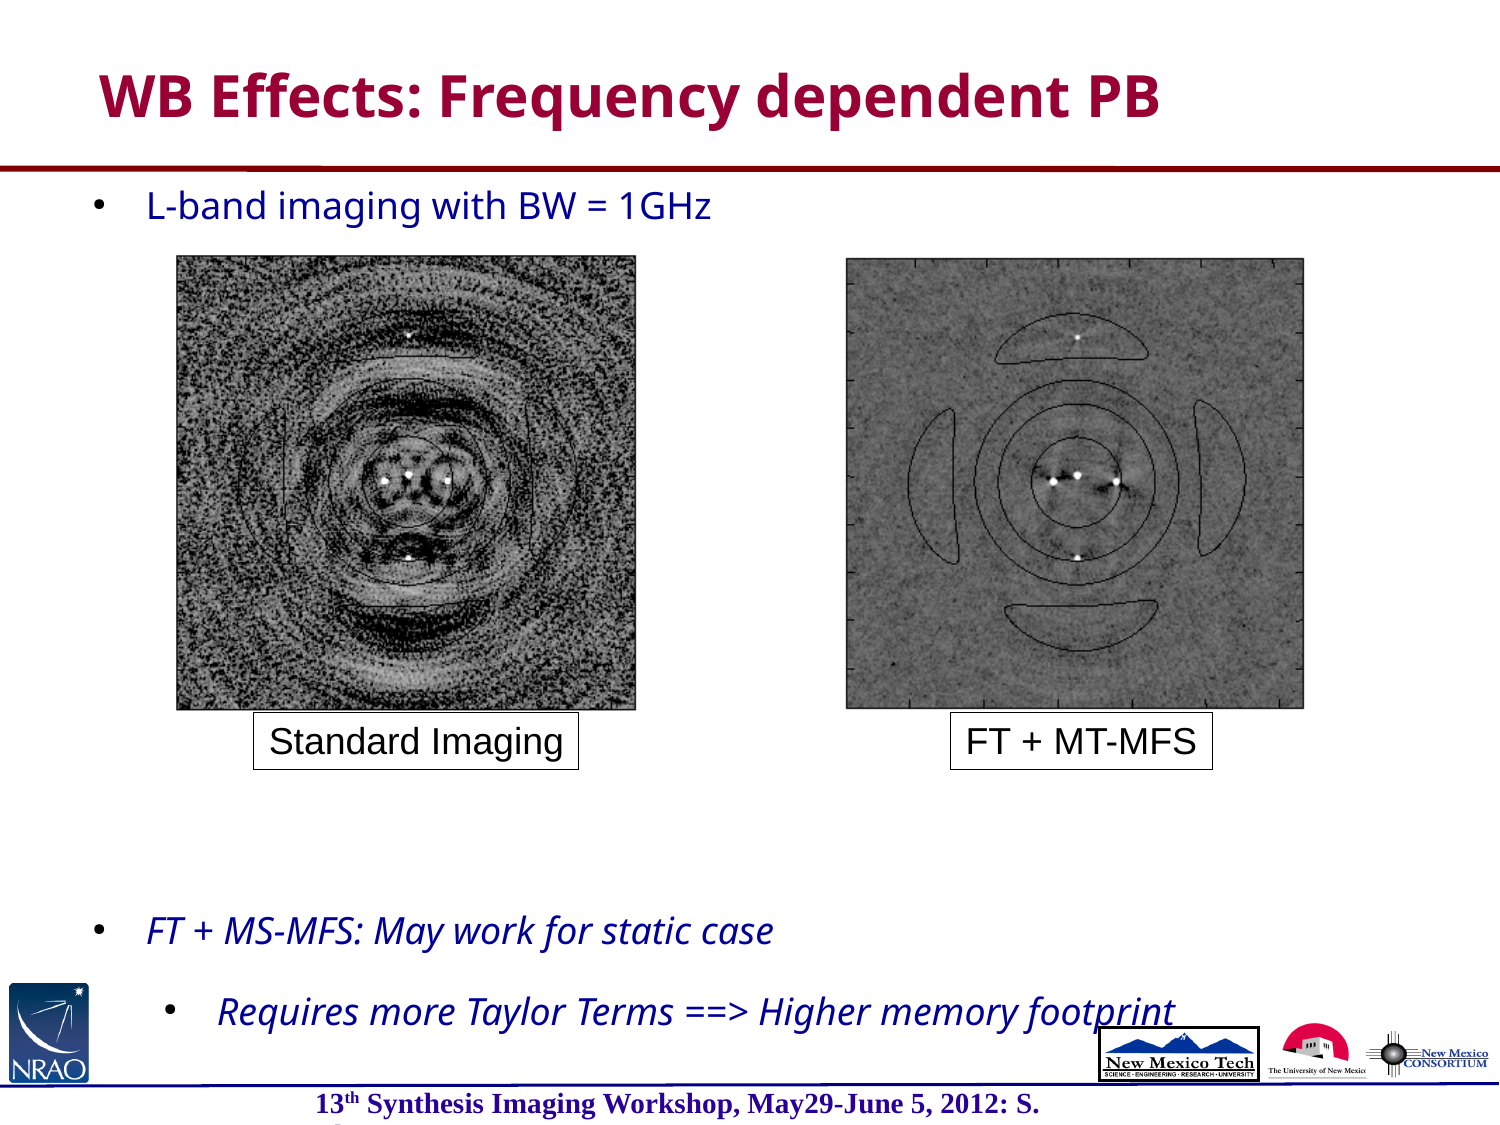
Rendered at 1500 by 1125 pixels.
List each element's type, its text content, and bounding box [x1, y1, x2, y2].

picture [0, 172, 1500, 1125]
picture [1100, 1007, 1110, 1023]
text_box Standard Imaging [253, 712, 579, 770]
picture [0, 0, 1500, 166]
title WB Effects: Frequency dependent PB [69, 33, 1420, 157]
picture [1101, 1029, 1257, 1079]
list L-band imaging with BW = 1GHz FT + MS-MFS: May work for static case Requires more Taylor Terms ==> Higher memory footprint [75, 179, 1483, 954]
text_box FT + MT-MFS [950, 712, 1213, 770]
